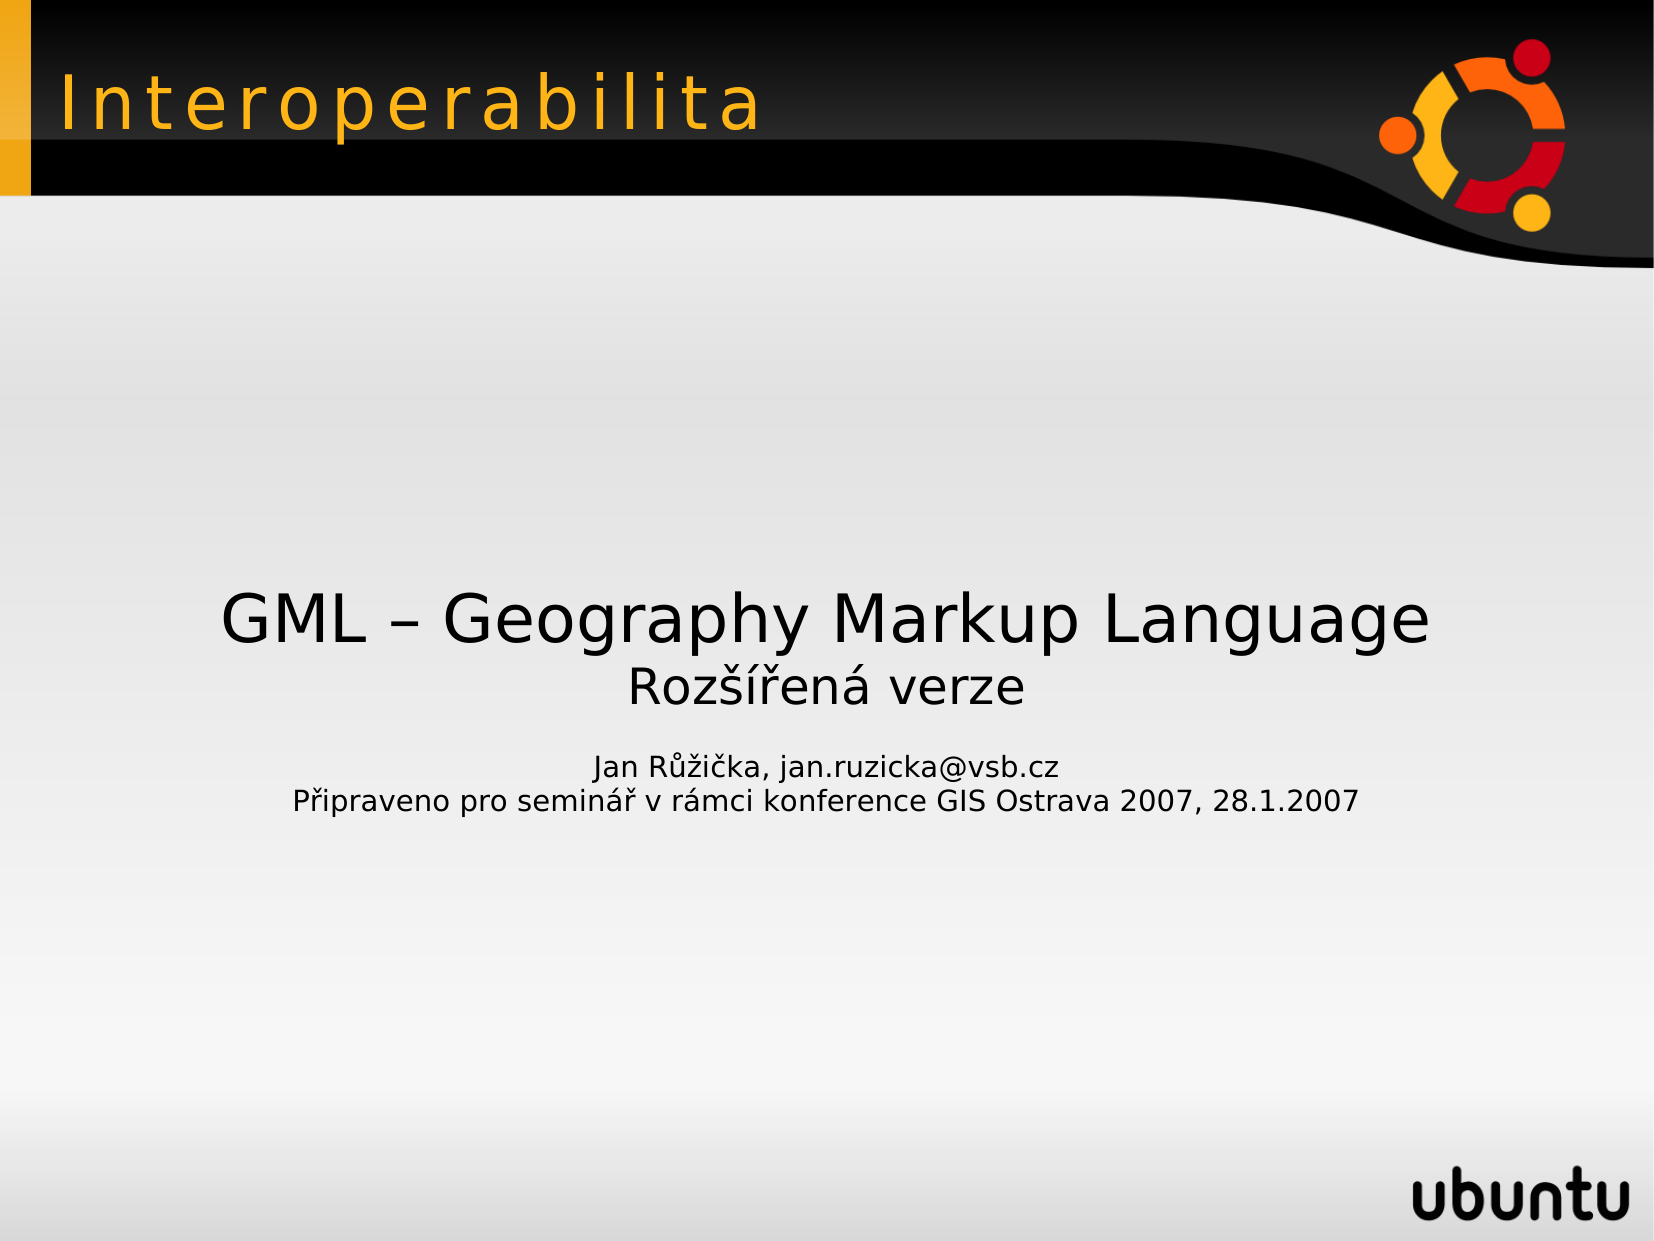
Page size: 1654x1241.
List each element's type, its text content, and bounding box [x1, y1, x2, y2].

title Interoperabilita [59, 29, 1270, 178]
subtitle GML – Geography Markup Language Rozšířená verze Jan Růžička, jan.ruzicka@vsb.cz Připraveno pro seminář v rámci konference GIS Ostrava 2007, 28.1.2007 [82, 290, 1571, 1109]
picture [0, 0, 1654, 1241]
